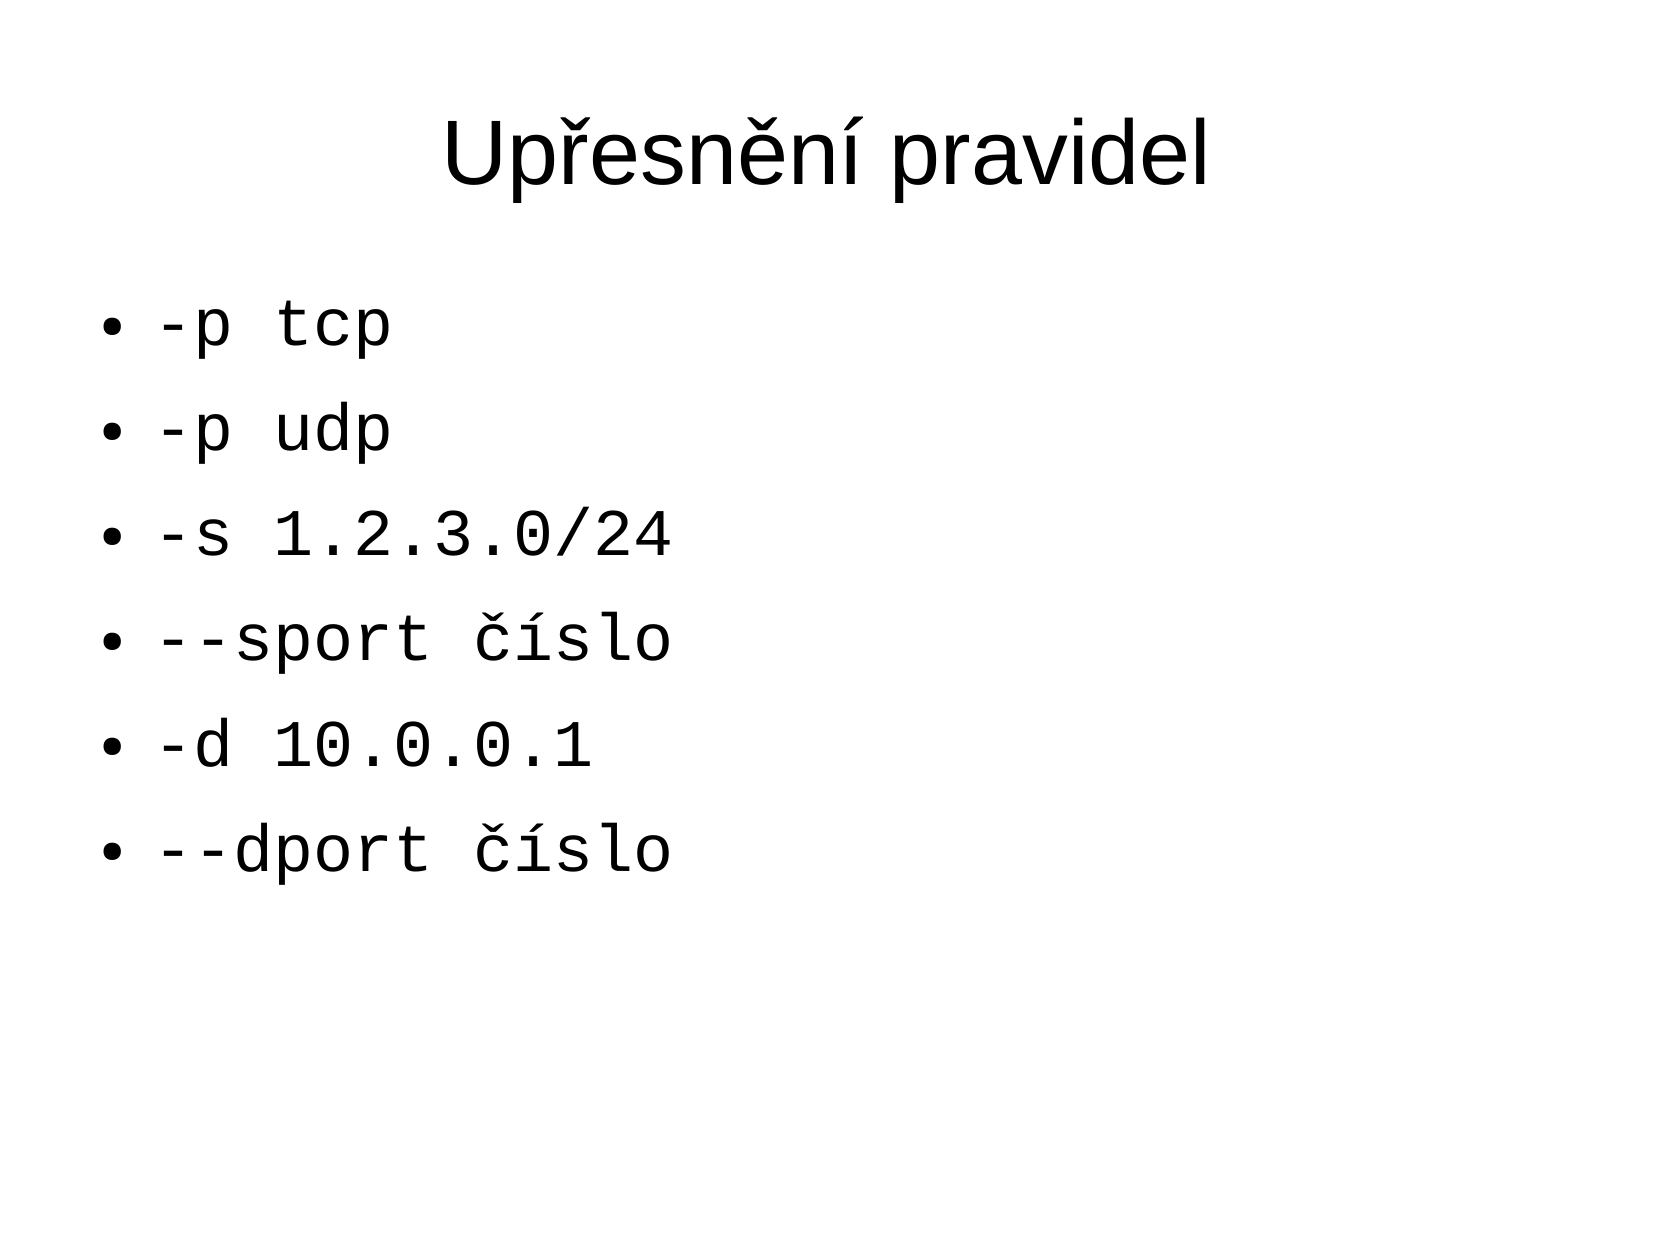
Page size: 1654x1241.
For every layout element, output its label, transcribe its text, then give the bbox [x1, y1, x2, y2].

list -p tcp -p udp -s 1.2.3.0/24 --sport číslo -d 10.0.0.1 --dport číslo [82, 290, 1571, 1109]
title Upřesnění pravidel [82, 49, 1571, 257]
